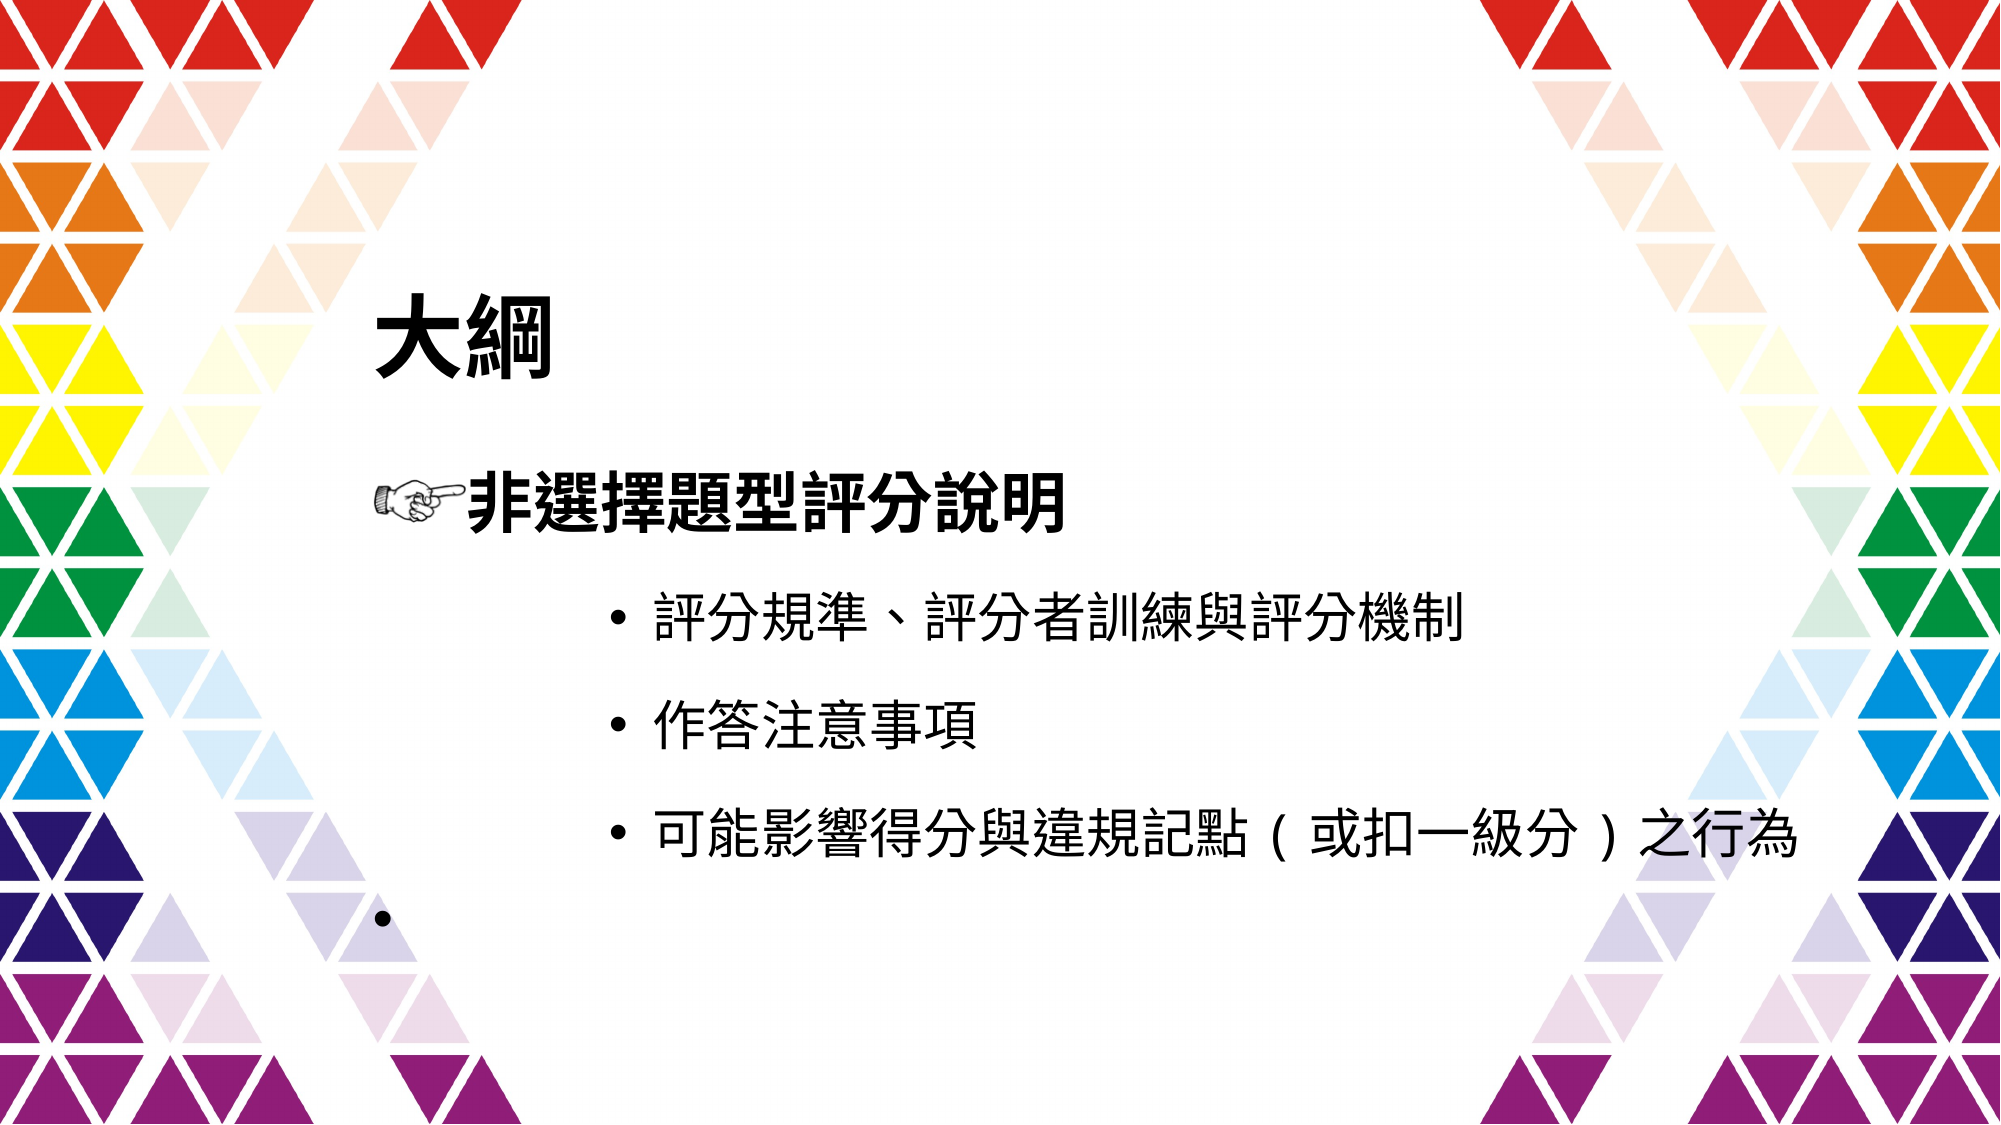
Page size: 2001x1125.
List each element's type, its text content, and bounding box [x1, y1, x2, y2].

list 非選擇題型評分說明 評分規準、評分者訓練與評分機制 作答注意事項 可能影響得分與違規記點(或扣一級分)之行為 [357, 413, 2000, 877]
title 大綱 [357, 233, 2000, 413]
